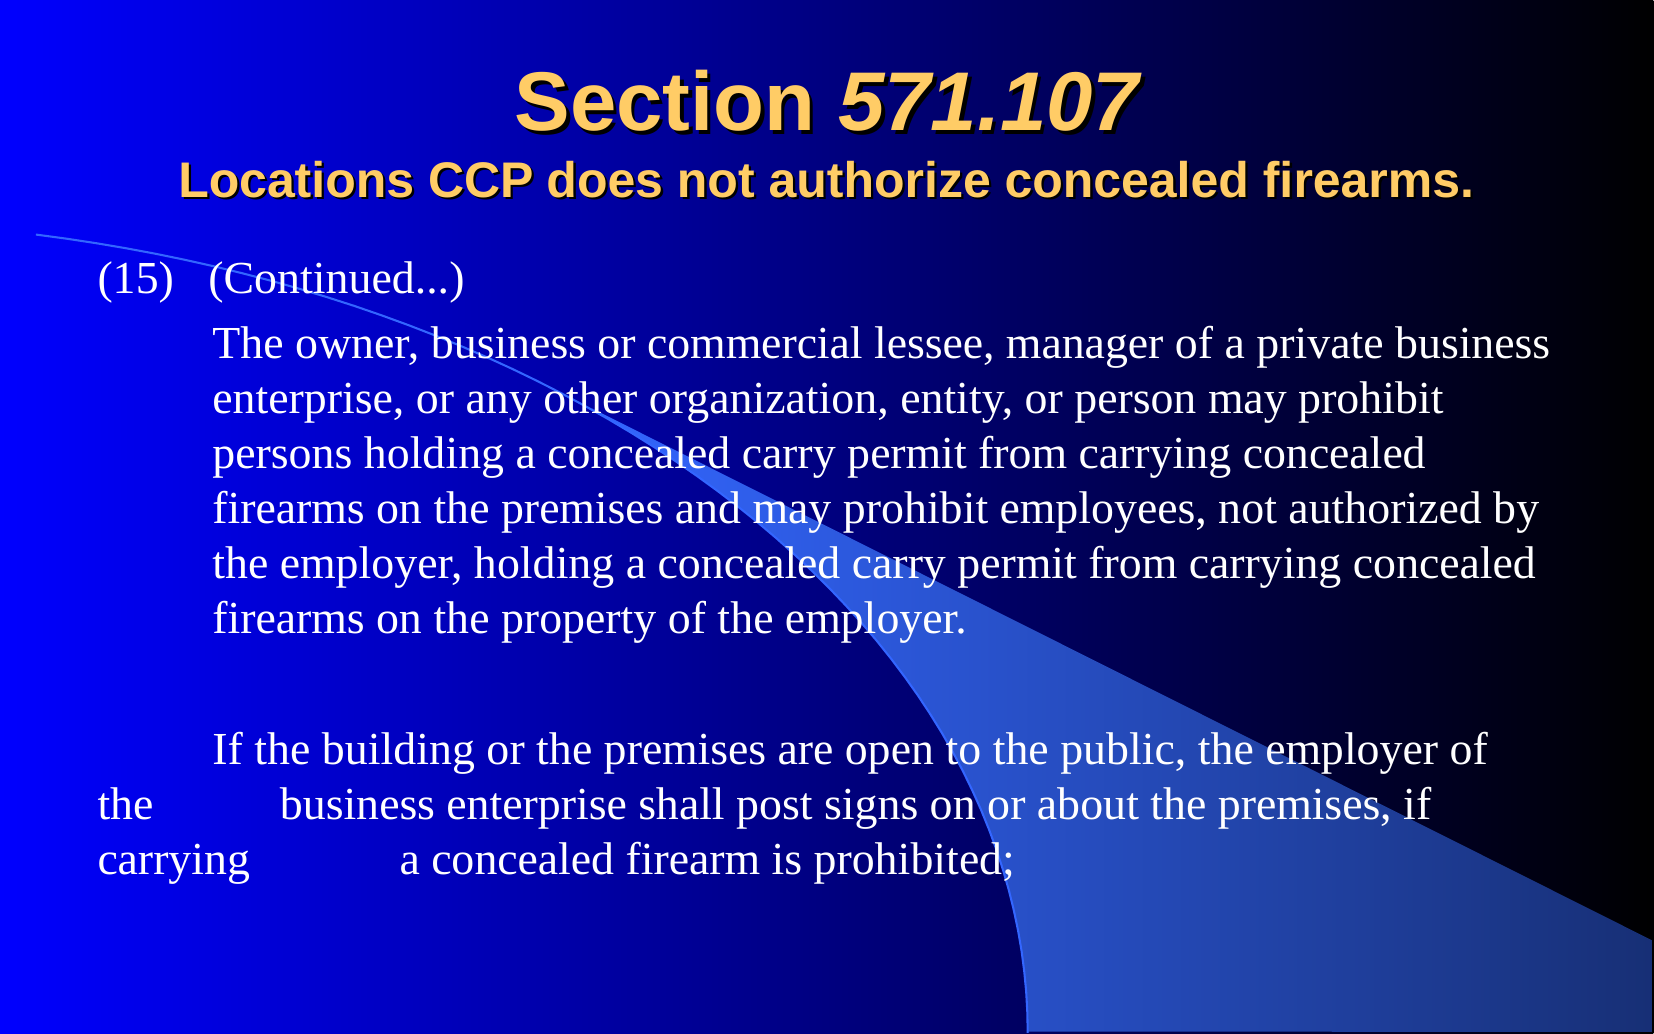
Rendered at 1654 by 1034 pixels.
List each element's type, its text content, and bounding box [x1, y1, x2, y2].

list (15) (Continued...) The owner, business or commercial lessee, manager of a private business enterprise, or any other organization, entity, or person may prohibit persons holding a concealed carry permit from carrying concealed firearms on the premises and may prohibit employees, not authorized by the employer, holding a concealed carry permit from carrying concealed firearms on the property of the employer. If the building or the premises are open to the public, the employer of the business enterprise shall post signs on or about the premises, if carrying a concealed firearm is prohibited; [82, 240, 1571, 985]
title Section 571.107 Locations CCP does not authorize concealed firearms. [82, 39, 1571, 216]
